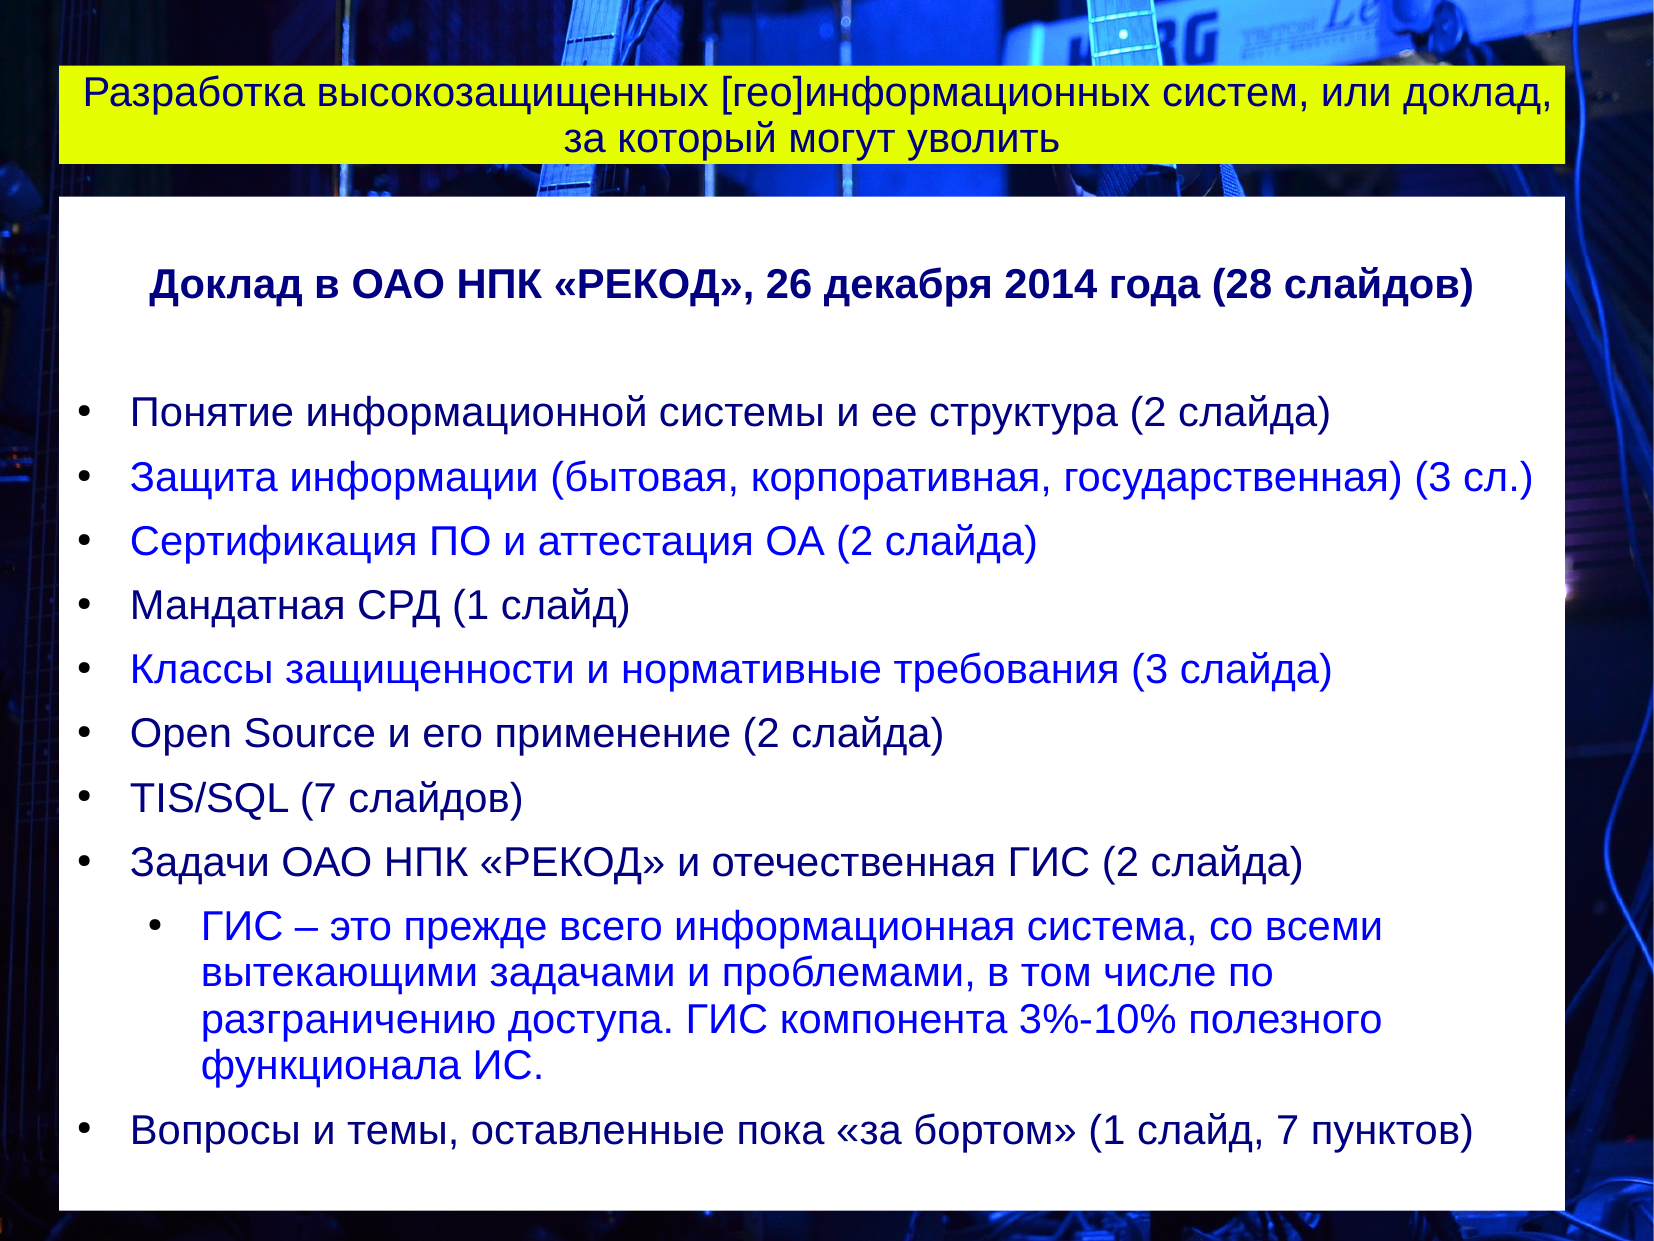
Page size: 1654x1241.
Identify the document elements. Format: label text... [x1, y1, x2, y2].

title Разработка высокозащищенных [гео]информационных систем, или доклад, за который могут уволить [59, 65, 1566, 164]
picture [0, 0, 1654, 1241]
list Доклад в ОАО НПК «РЕКОД», 26 декабря 2014 года (28 слайдов) Понятие информационной системы и ее структура (2 слайда) Защита информации (бытовая, корпоративная, государственная) (3 сл.) Сертификация ПО и аттестация ОА (2 слайда) Мандатная СРД (1 слайд) Классы защищенности и нормативные требования (3 слайда) Open Source и его применение (2 слайда) TIS/SQL (7 слайдов) Задачи ОАО НПК «РЕКОД» и отечественная ГИС (2 слайда) ГИС – это прежде всего информационная система, со всеми вытекающими задачами и проблемами, в том числе по разграничению доступа. ГИС компонента 3%-10% полезного функционала ИС. Вопросы и темы, оставленные пока «за бортом» (1 слайд, 7 пунктов) [59, 196, 1565, 1211]
